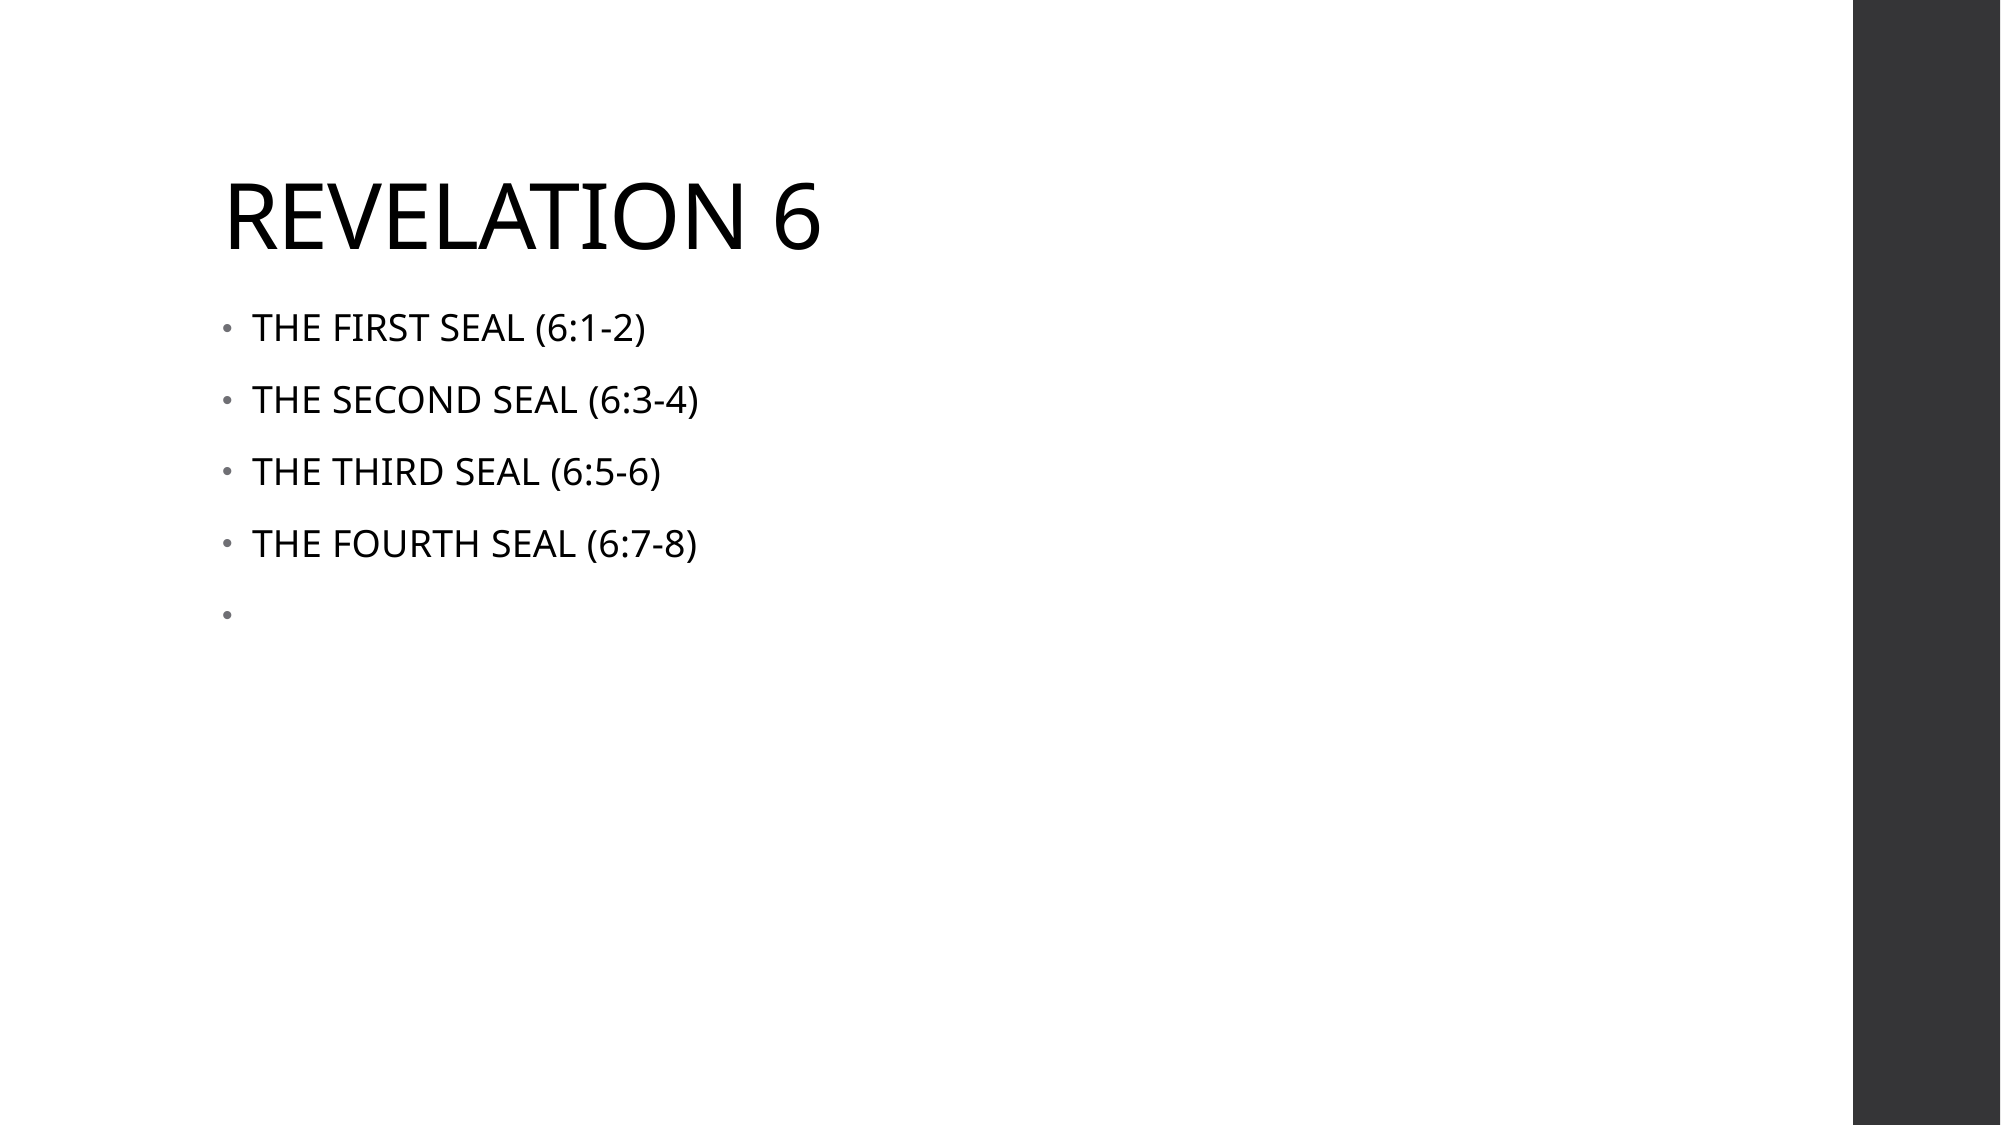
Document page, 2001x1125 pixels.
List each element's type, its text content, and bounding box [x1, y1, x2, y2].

title REVELATION 6 [206, 60, 1797, 278]
list THE FIRST SEAL (6:1-2) THE SECOND SEAL (6:3-4) THE THIRD SEAL (6:5-6) THE FOURTH SEAL (6:7-8) [206, 299, 1617, 1014]
